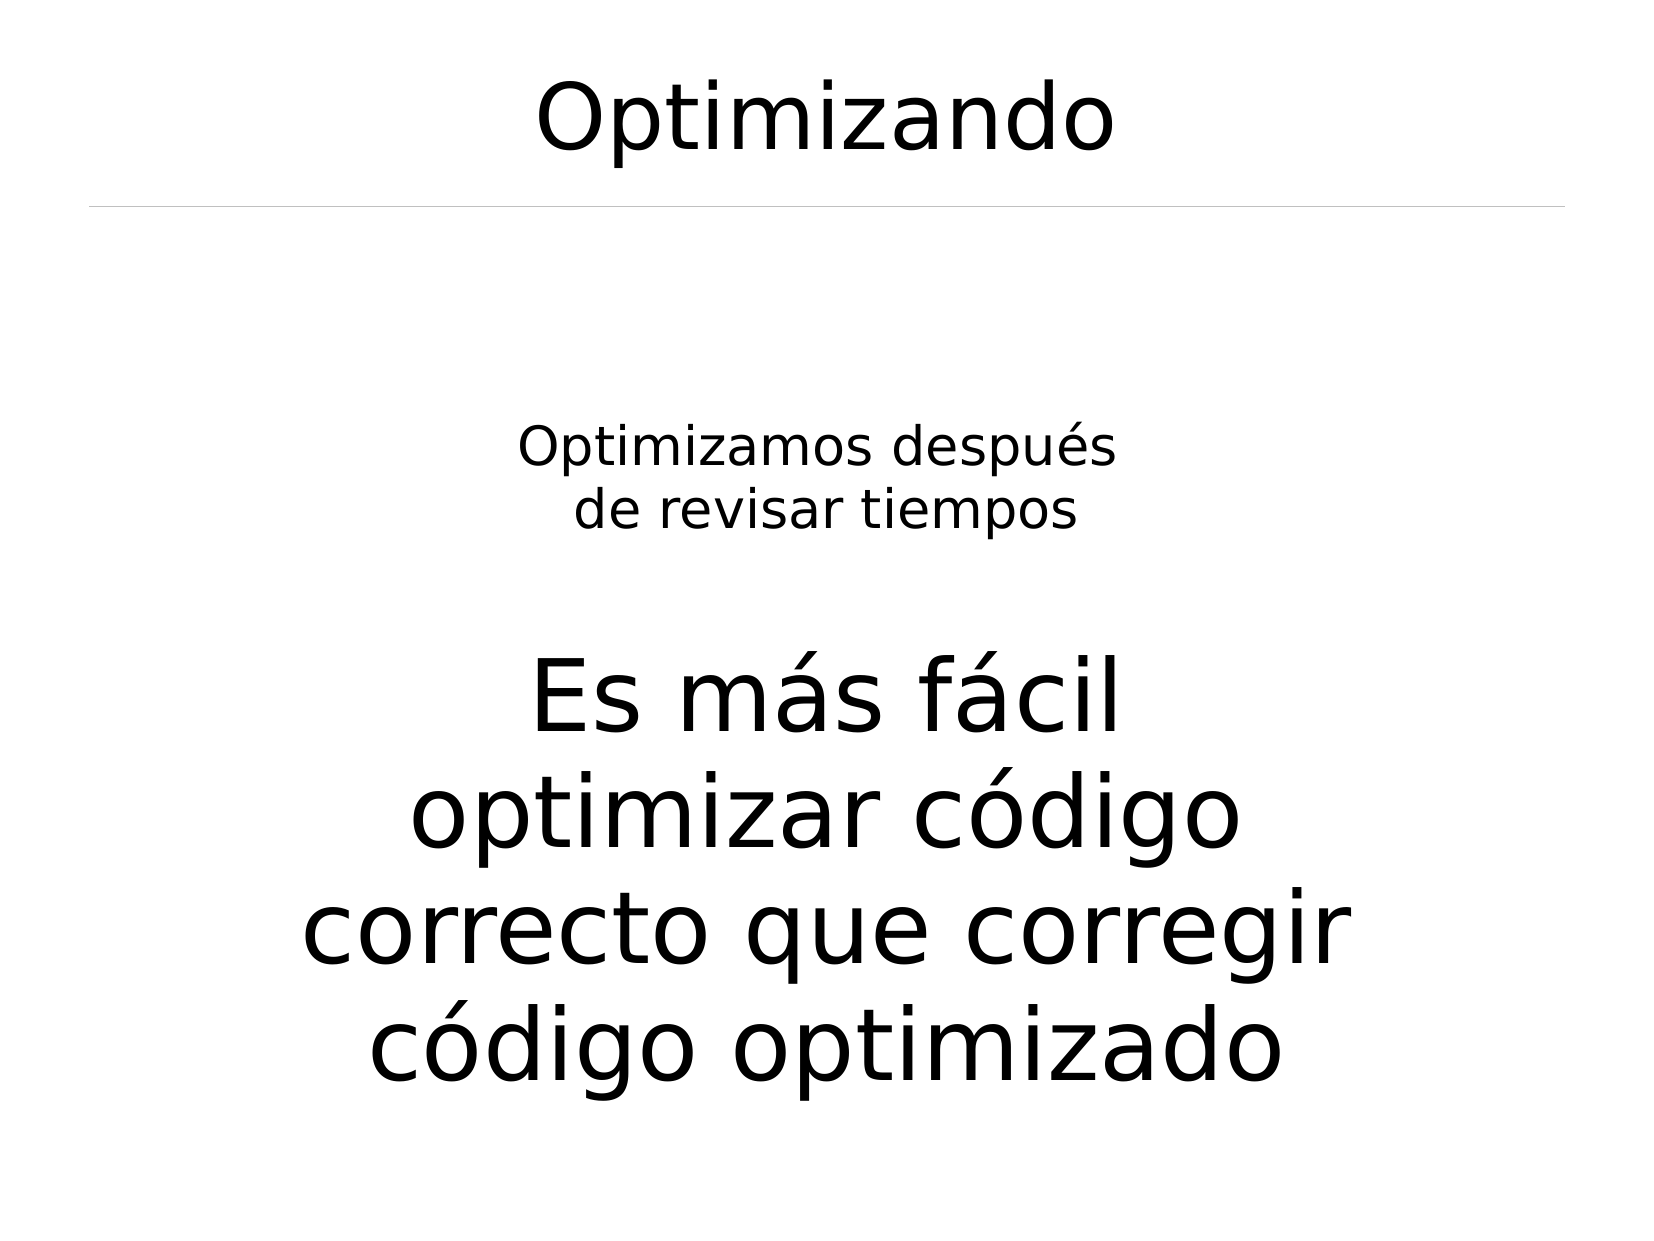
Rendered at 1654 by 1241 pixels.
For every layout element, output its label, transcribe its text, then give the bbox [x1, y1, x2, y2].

title Optimizando [88, 29, 1565, 207]
subtitle Optimizamos después de revisar tiempos Es más fácil optimizar código correcto que corregir código optimizado [295, 206, 1359, 1241]
